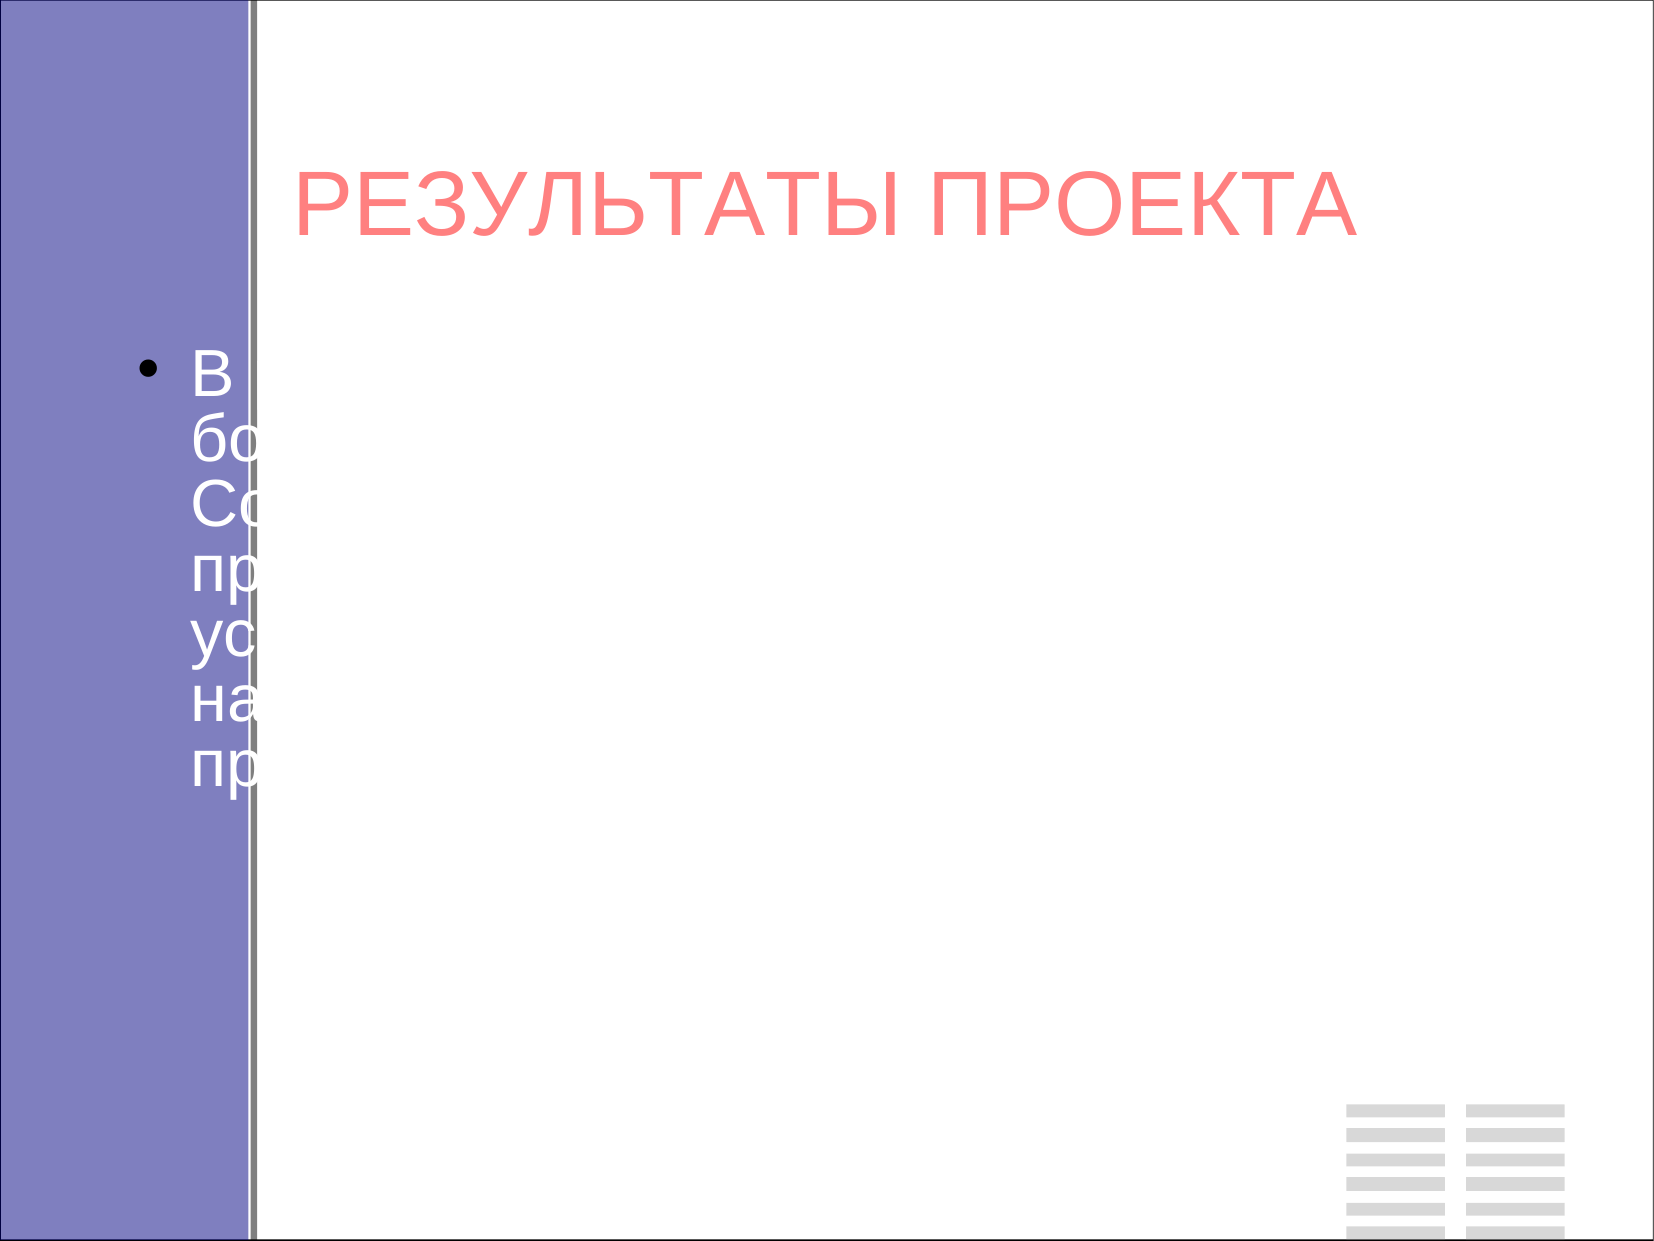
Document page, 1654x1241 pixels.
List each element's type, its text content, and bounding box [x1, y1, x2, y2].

list В результате нашего проекта учащиеся больше узнали об архитектуре ПК. Составить брошюру в которой будут представлены различные характеристики устройств для различных целей и назначений в повседневной и профессиональной жизни человека. [119, 344, 1532, 1149]
title РЕЗУЛЬТАТЫ ПРОЕКТА [119, 112, 1532, 305]
